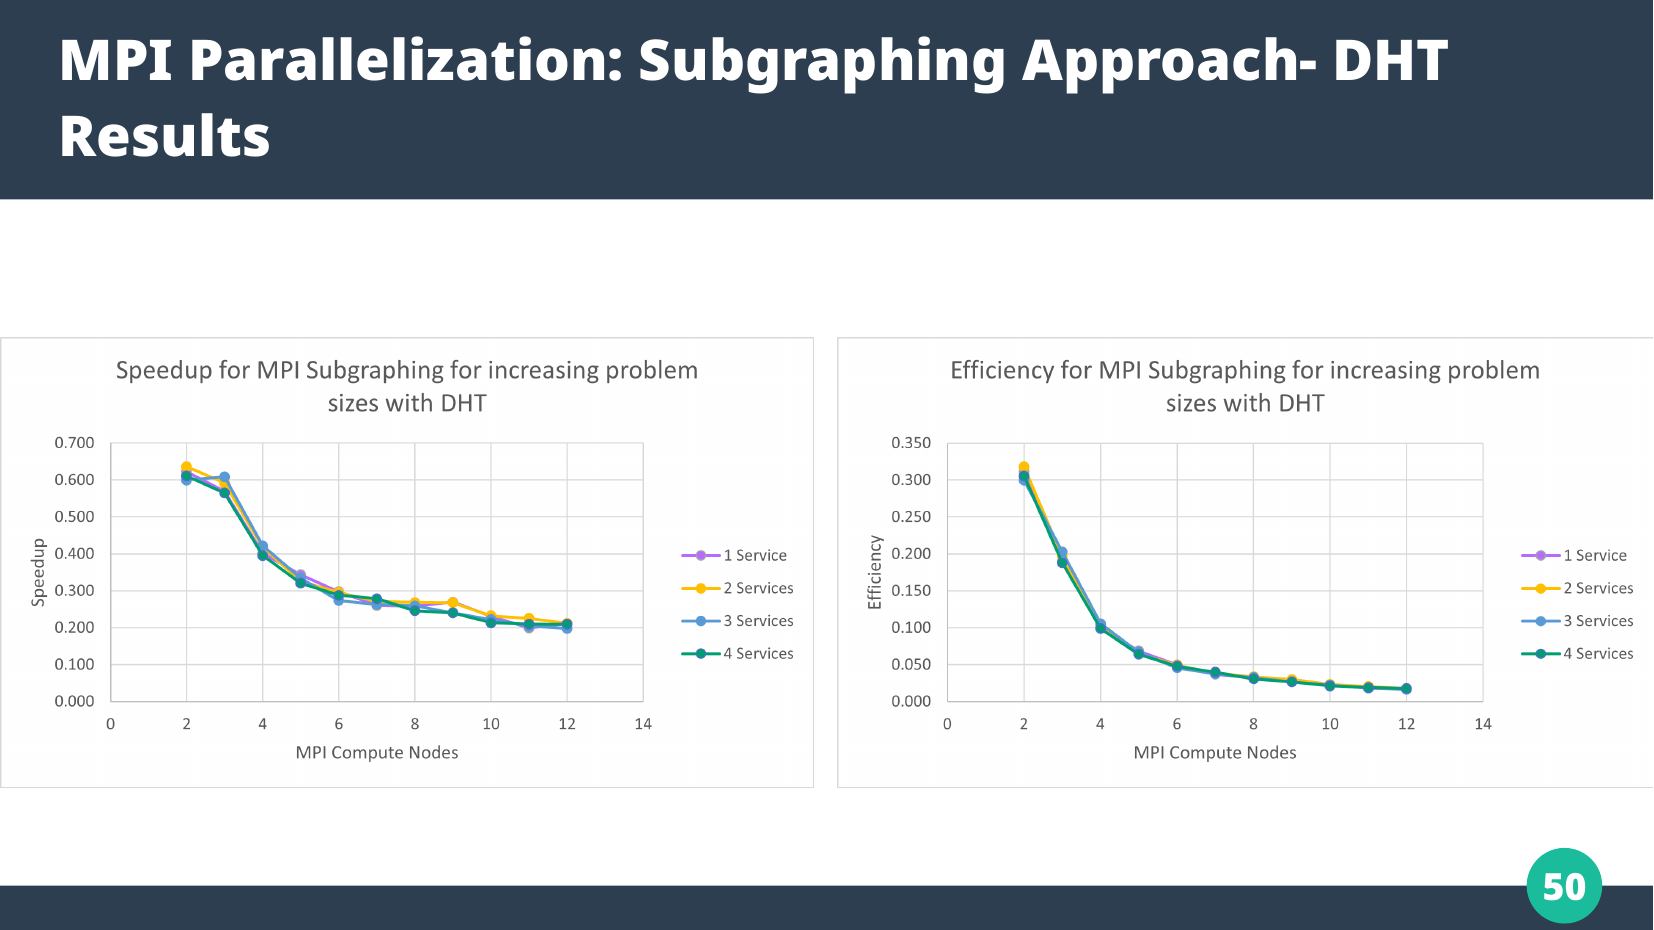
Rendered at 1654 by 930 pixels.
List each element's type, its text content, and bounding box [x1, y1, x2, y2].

title MPI Parallelization: Subgraphing Approach- DHT Results [58, 37, 1594, 156]
picture [837, 337, 1653, 788]
picture [0, 337, 814, 788]
